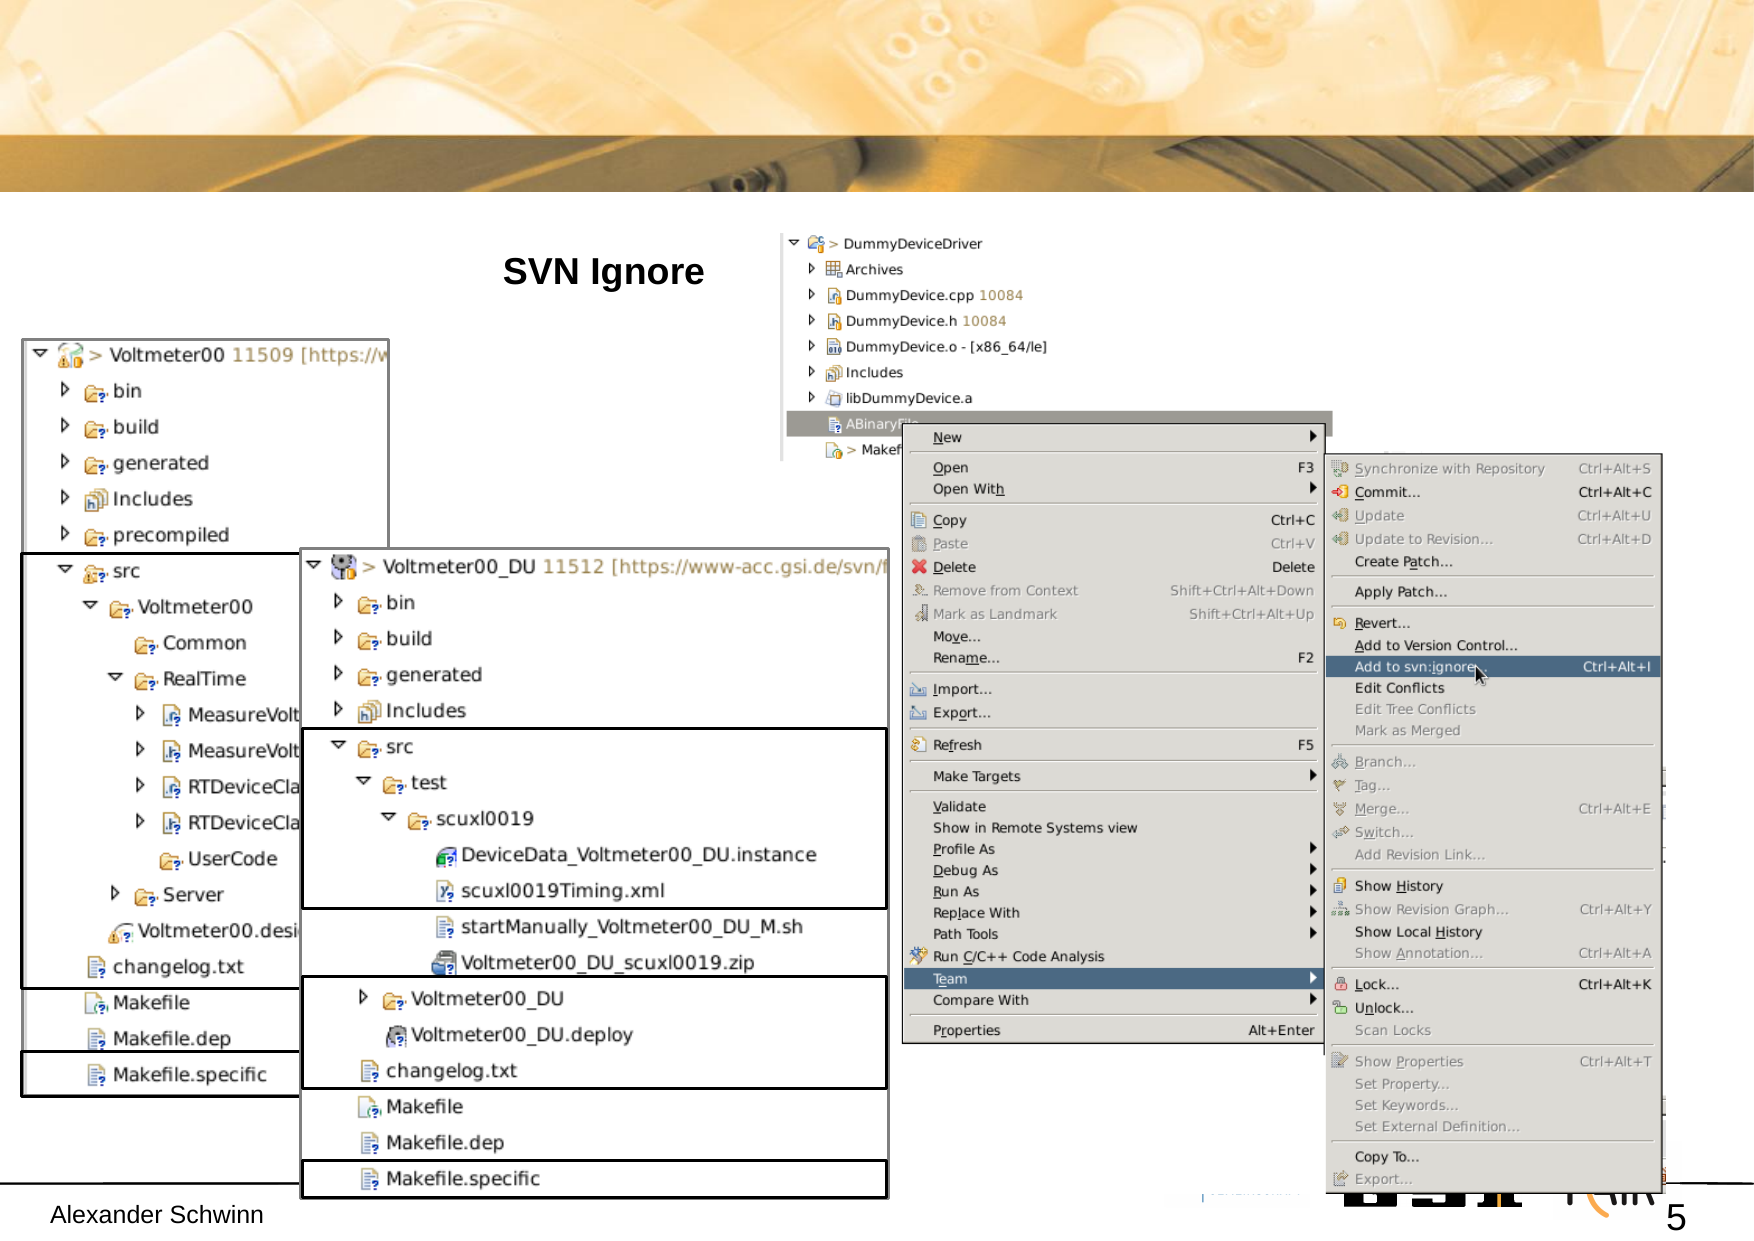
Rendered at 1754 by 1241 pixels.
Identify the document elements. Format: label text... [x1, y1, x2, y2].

picture [1672, 1207, 1682, 1215]
picture [302, 910, 887, 975]
text_box SVN Ignore [488, 243, 721, 301]
picture [780, 233, 1682, 1220]
picture [24, 990, 299, 1050]
picture [24, 1053, 299, 1094]
picture [304, 1162, 885, 1196]
picture [0, 0, 1754, 193]
picture [302, 1090, 887, 1159]
picture [24, 340, 387, 552]
picture [302, 550, 887, 727]
picture [24, 555, 299, 987]
picture [304, 978, 885, 1087]
picture [304, 730, 885, 907]
